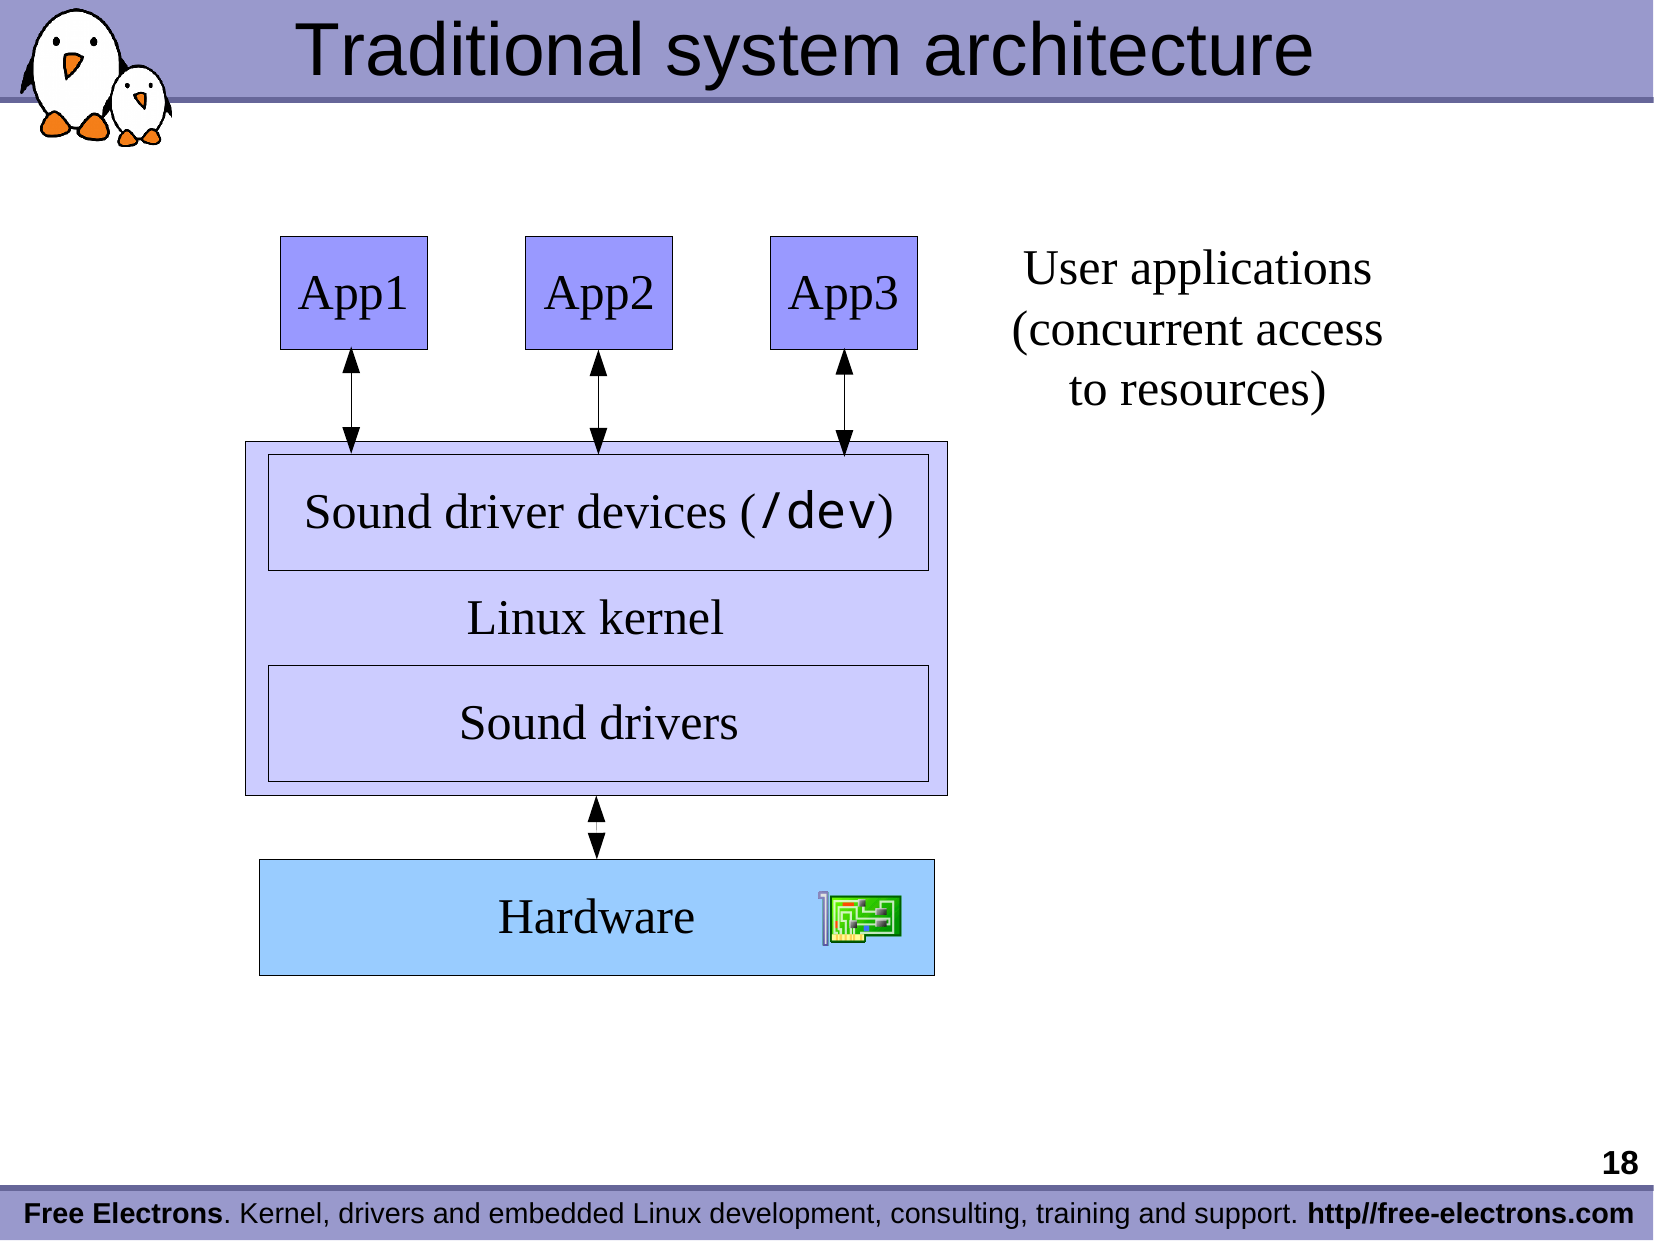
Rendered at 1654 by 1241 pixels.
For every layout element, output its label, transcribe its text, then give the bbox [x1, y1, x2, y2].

picture [20, 8, 172, 147]
title Traditional system architecture [60, 0, 1551, 100]
chart [94, 182, 1535, 1048]
